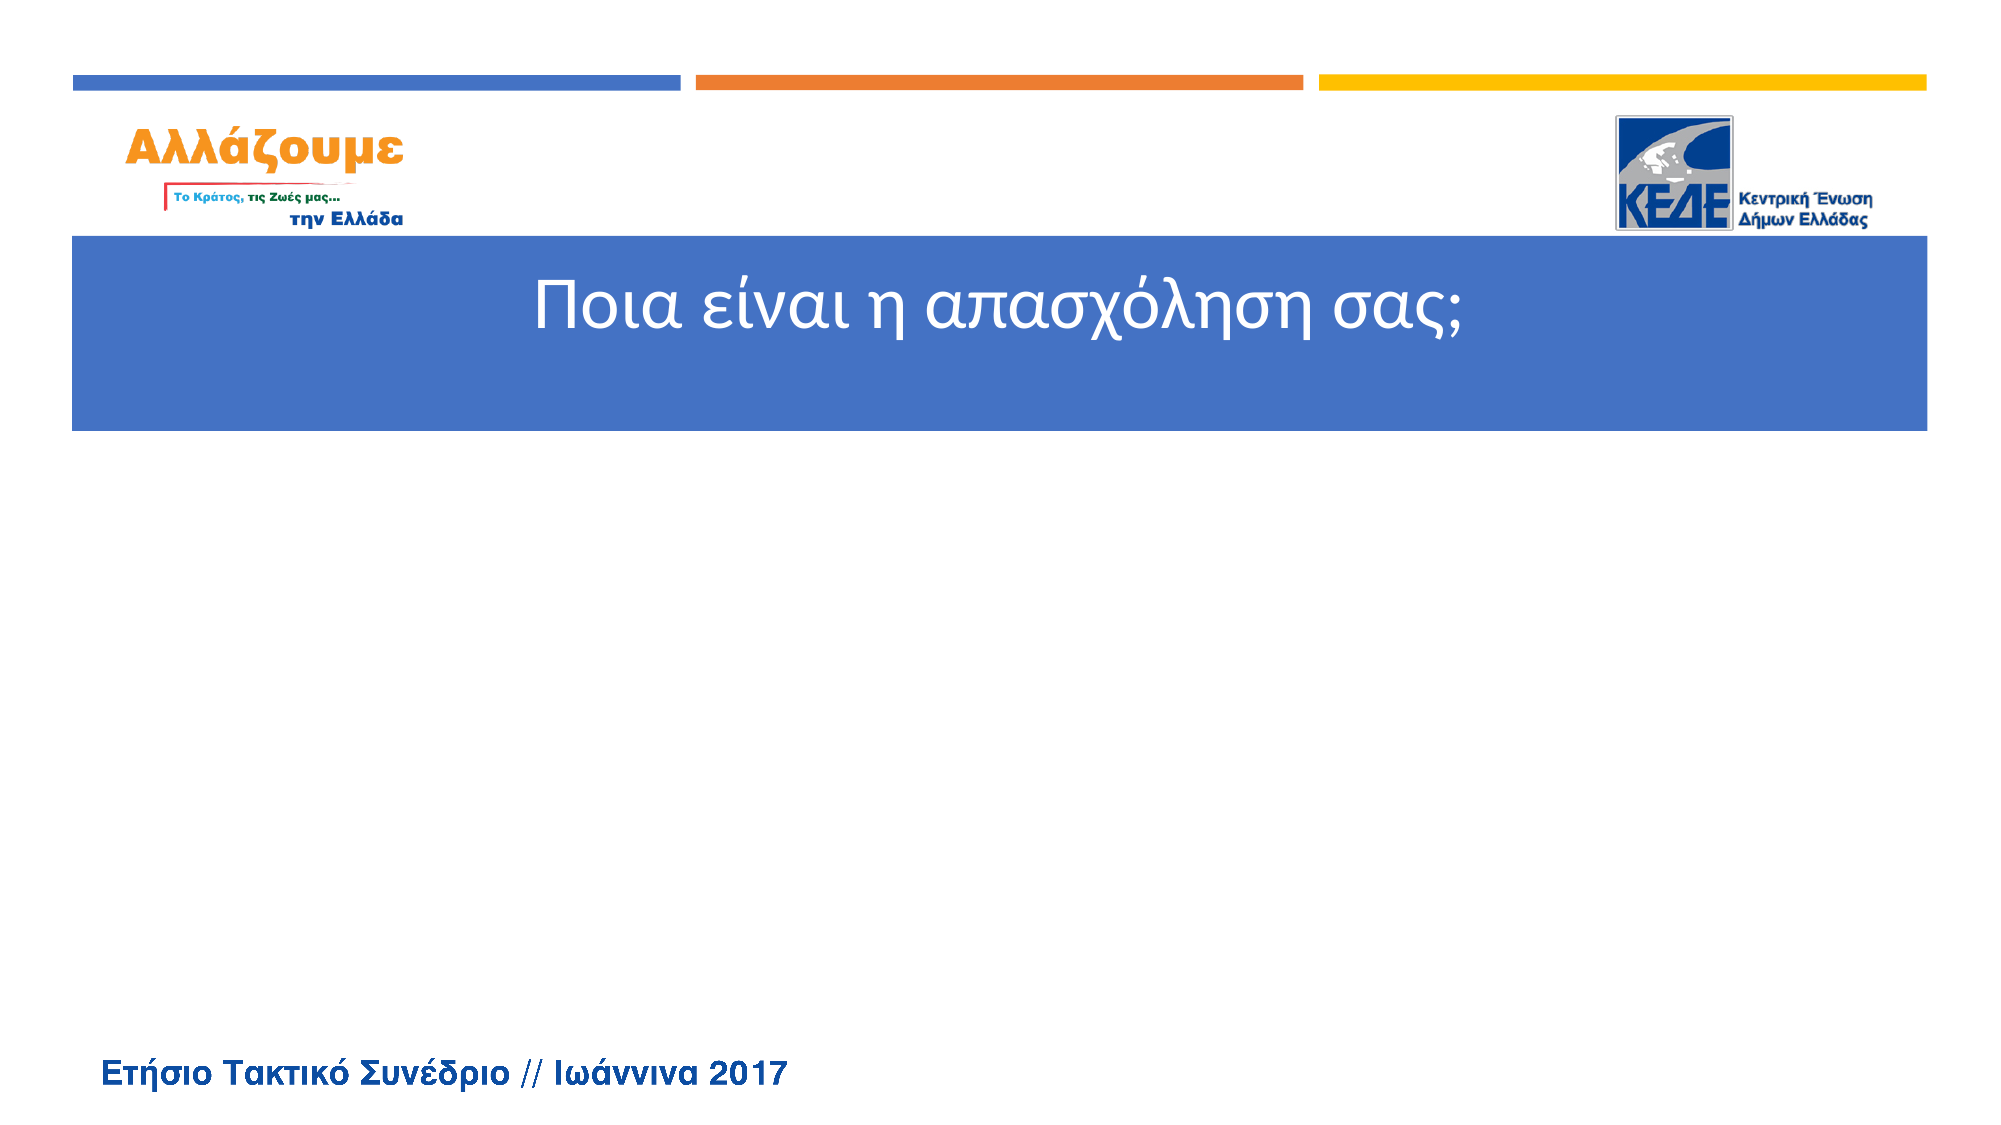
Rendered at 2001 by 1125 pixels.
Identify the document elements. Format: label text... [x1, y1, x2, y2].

picture [1611, 108, 1879, 235]
picture [95, 114, 435, 235]
title Ποια είναι η απασχόληση σας; [95, 246, 1905, 413]
picture [50, 1003, 841, 1122]
